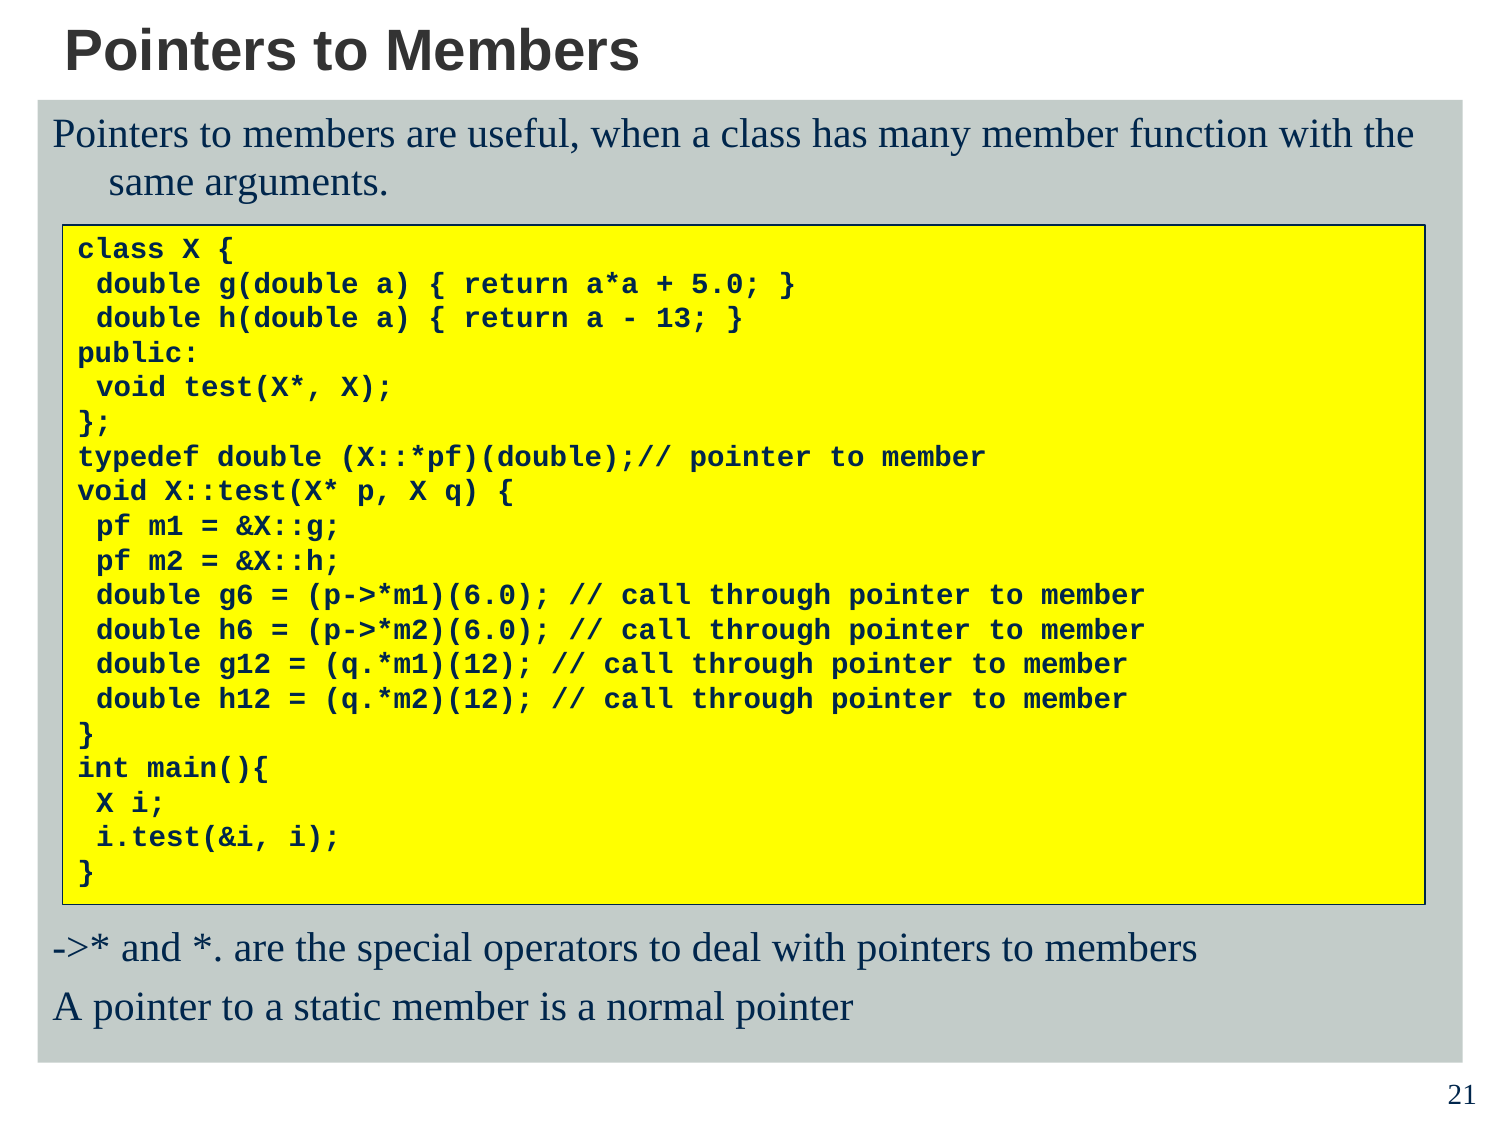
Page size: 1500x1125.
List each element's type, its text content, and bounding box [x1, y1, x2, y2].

title Pointers to Members [50, 0, 1450, 91]
list Pointers to members are useful, when a class has many member function with the same arguments. ->* and *. are the special operators to deal with pointers to members A pointer to a static member is a normal pointer [37, 99, 1463, 1063]
text_box class X { double g(double a) { return a*a + 5.0; } double h(double a) { return a - 13; } public: void test(X*, X); }; typedef double (X::*pf)(double);// pointer to member void X::test(X* p, X q) { pf m1 = &X::g; pf m2 = &X::h; double g6 = (p->*m1)(6.0); // call through pointer to member double h6 = (p->*m2)(6.0); // call through pointer to member double g12 = (q.*m1)(12); // call through pointer to member double h12 = (q.*m2)(12); // call through pointer to member } int main(){ X i; i.test(&i, i); } [62, 224, 1426, 907]
